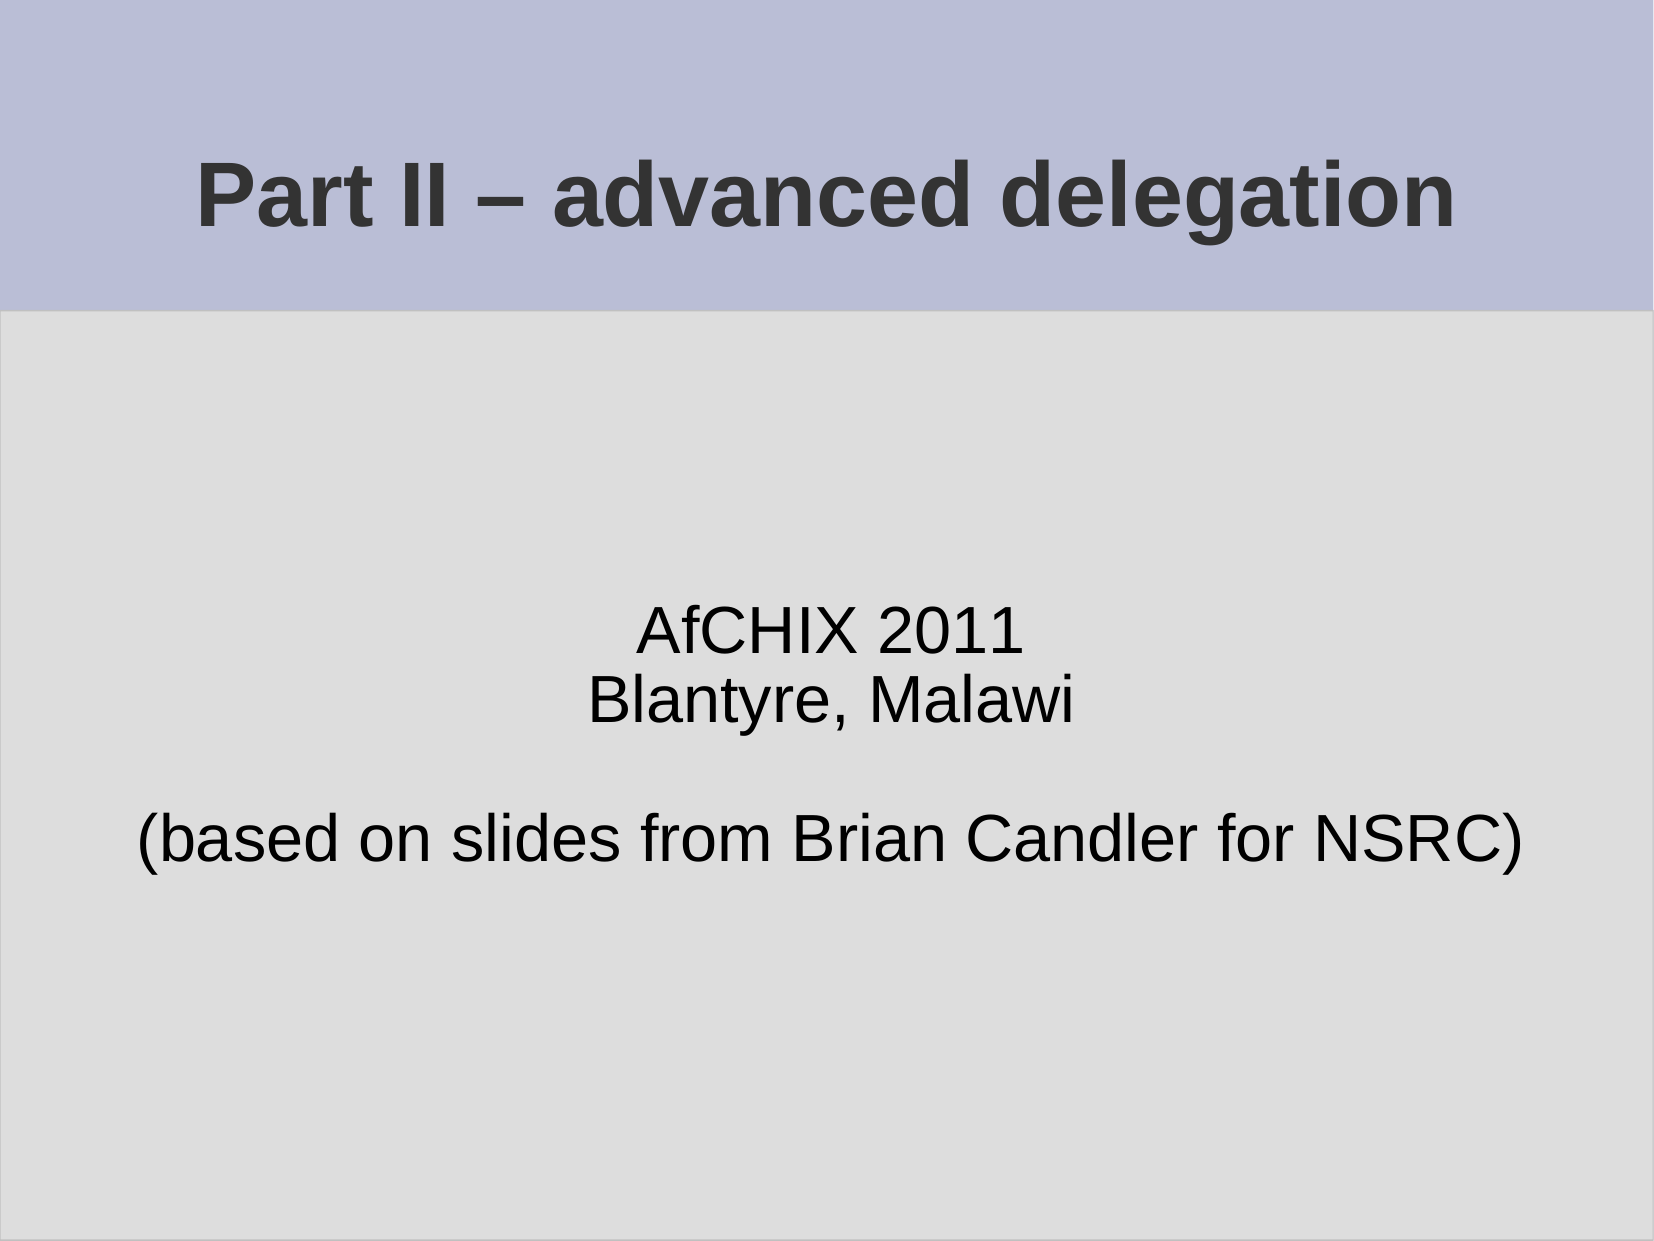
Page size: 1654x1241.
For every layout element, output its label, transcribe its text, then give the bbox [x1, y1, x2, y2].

title Part II – advanced delegation [121, 91, 1534, 299]
text_box AfCHIX 2011 Blantyre, Malawi (based on slides from Brian Candler for NSRC) [125, 343, 1538, 1126]
